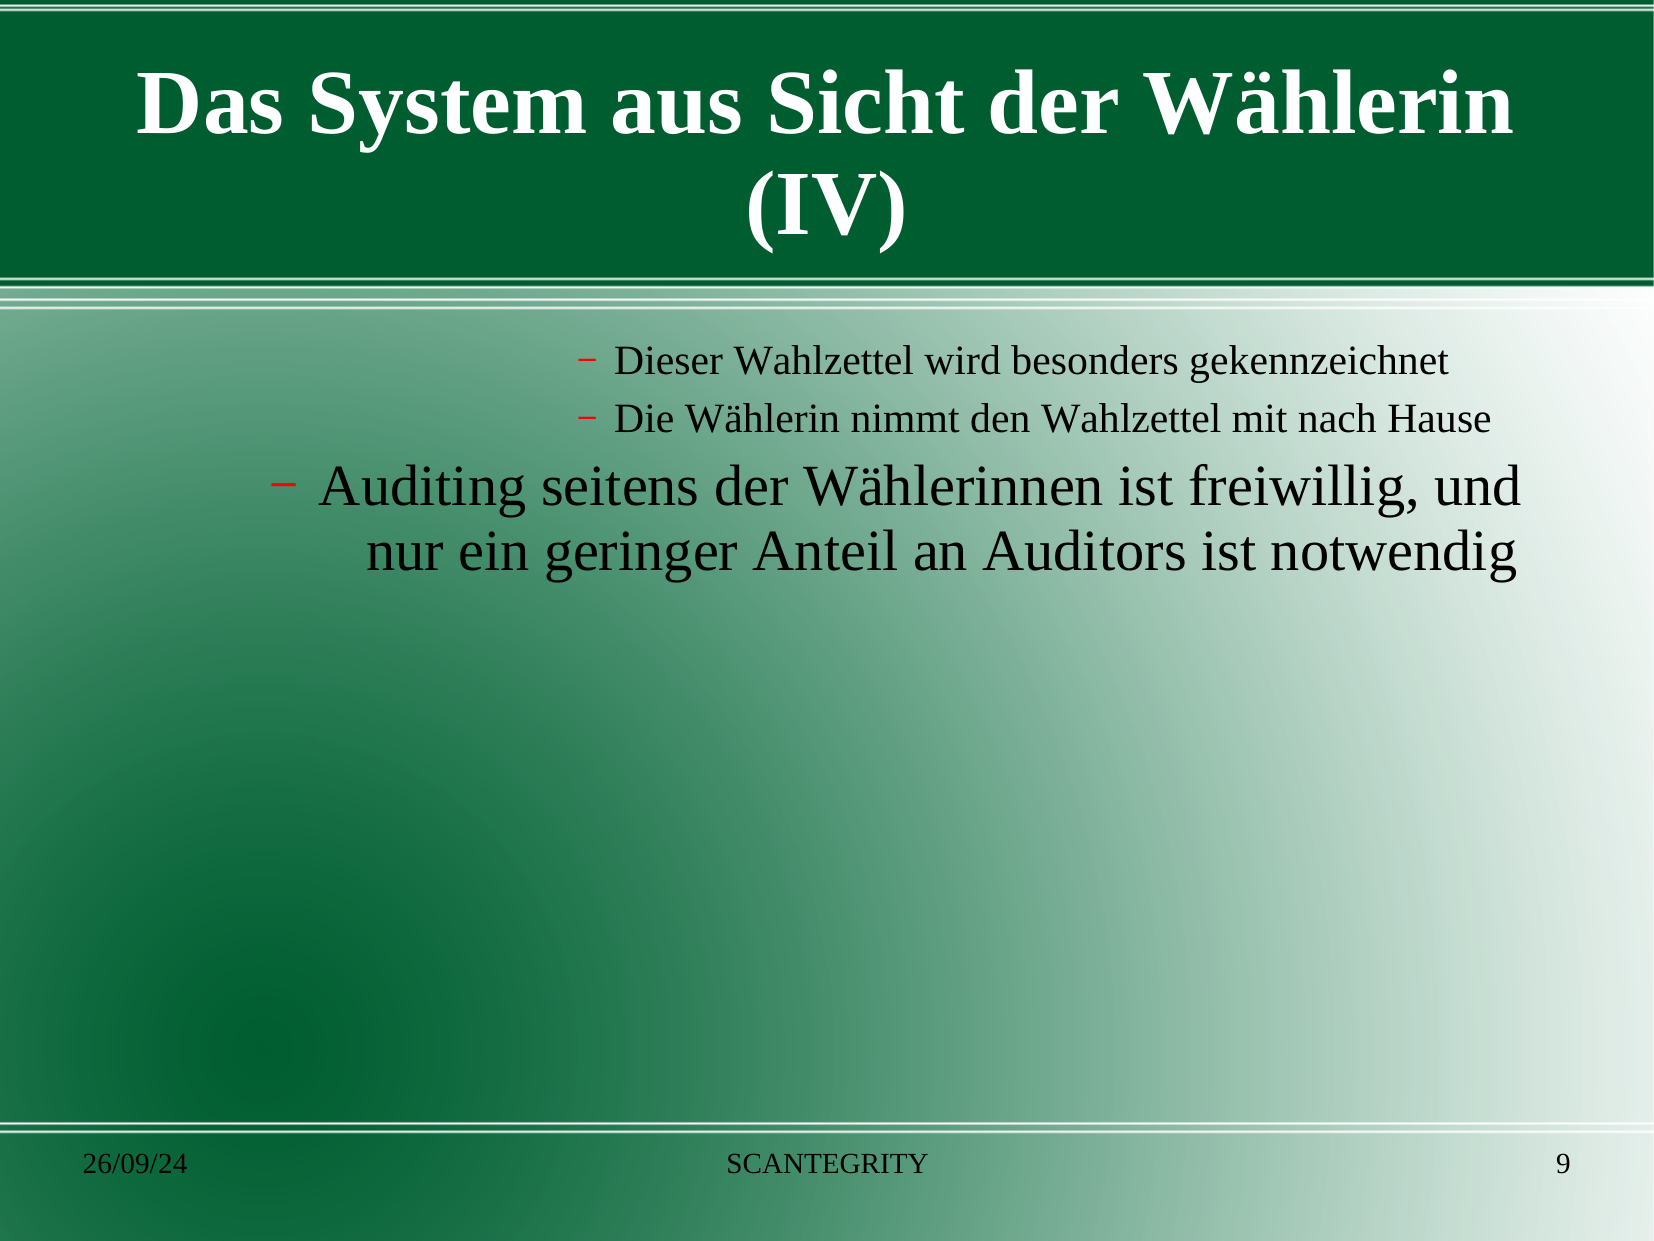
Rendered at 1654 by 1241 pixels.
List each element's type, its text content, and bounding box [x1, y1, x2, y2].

title Das System aus Sicht der Wählerin (IV) [82, 51, 1571, 255]
picture [0, 0, 1654, 1241]
list Dieser Wahlzettel wird besonders gekennzeichnet Die Wählerin nimmt den Wahlzettel mit nach Hause Auditing seitens der Wählerinnen ist freiwillig, und nur ein geringer Anteil an Auditors ist notwendig [82, 337, 1571, 1037]
